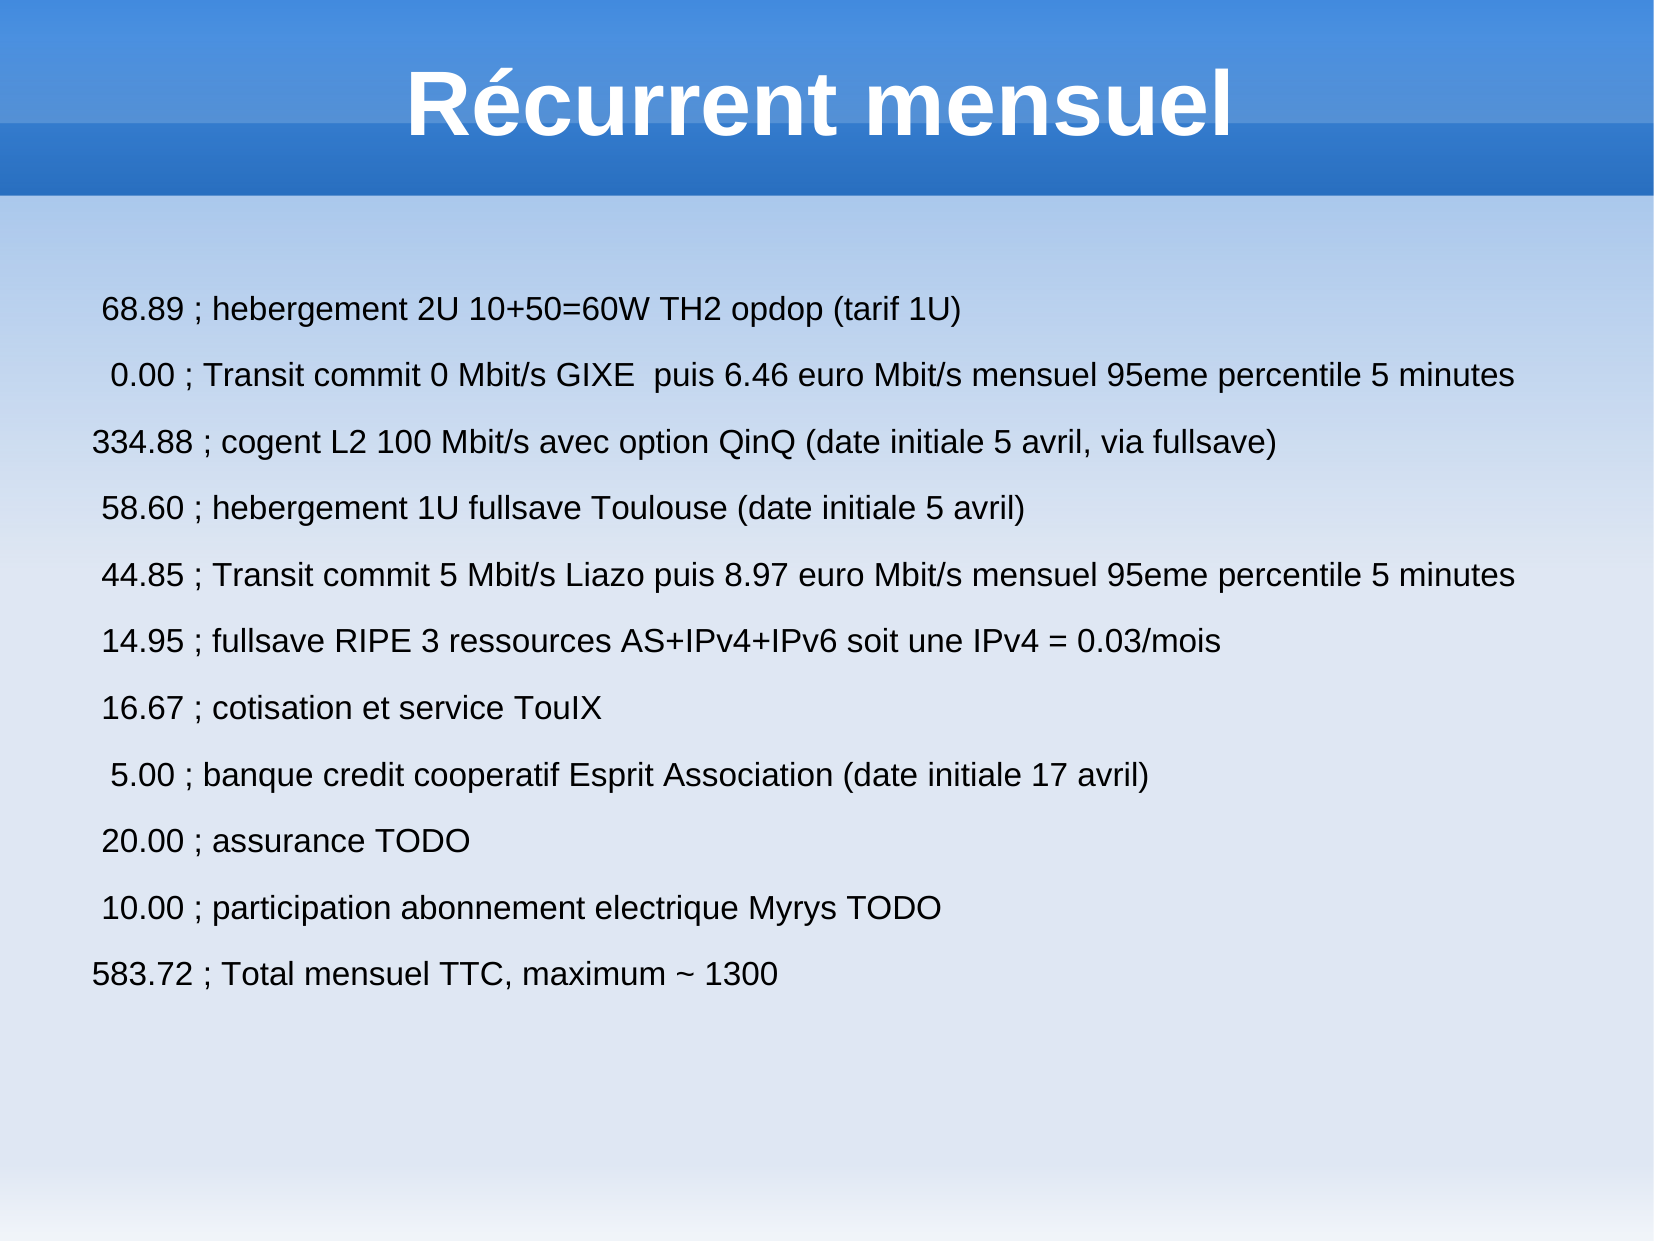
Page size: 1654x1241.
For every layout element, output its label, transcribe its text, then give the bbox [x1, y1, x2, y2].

picture [0, 0, 1654, 1241]
title Récurrent mensuel [76, 7, 1565, 200]
list 68.89 ; hebergement 2U 10+50=60W TH2 opdop (tarif 1U) 0.00 ; Transit commit 0 Mbit/s GIXE puis 6.46 euro Mbit/s mensuel 95eme percentile 5 minutes 334.88 ; cogent L2 100 Mbit/s avec option QinQ (date initiale 5 avril, via fullsave) 58.60 ; hebergement 1U fullsave Toulouse (date initiale 5 avril) 44.85 ; Transit commit 5 Mbit/s Liazo puis 8.97 euro Mbit/s mensuel 95eme percentile 5 minutes 14.95 ; fullsave RIPE 3 ressources AS+IPv4+IPv6 soit une IPv4 = 0.03/mois 16.67 ; cotisation et service TouIX 5.00 ; banque credit cooperatif Esprit Association (date initiale 17 avril) 20.00 ; assurance TODO 10.00 ; participation abonnement electrique Myrys TODO 583.72 ; Total mensuel TTC, maximum ~ 1300 [82, 290, 1571, 1094]
